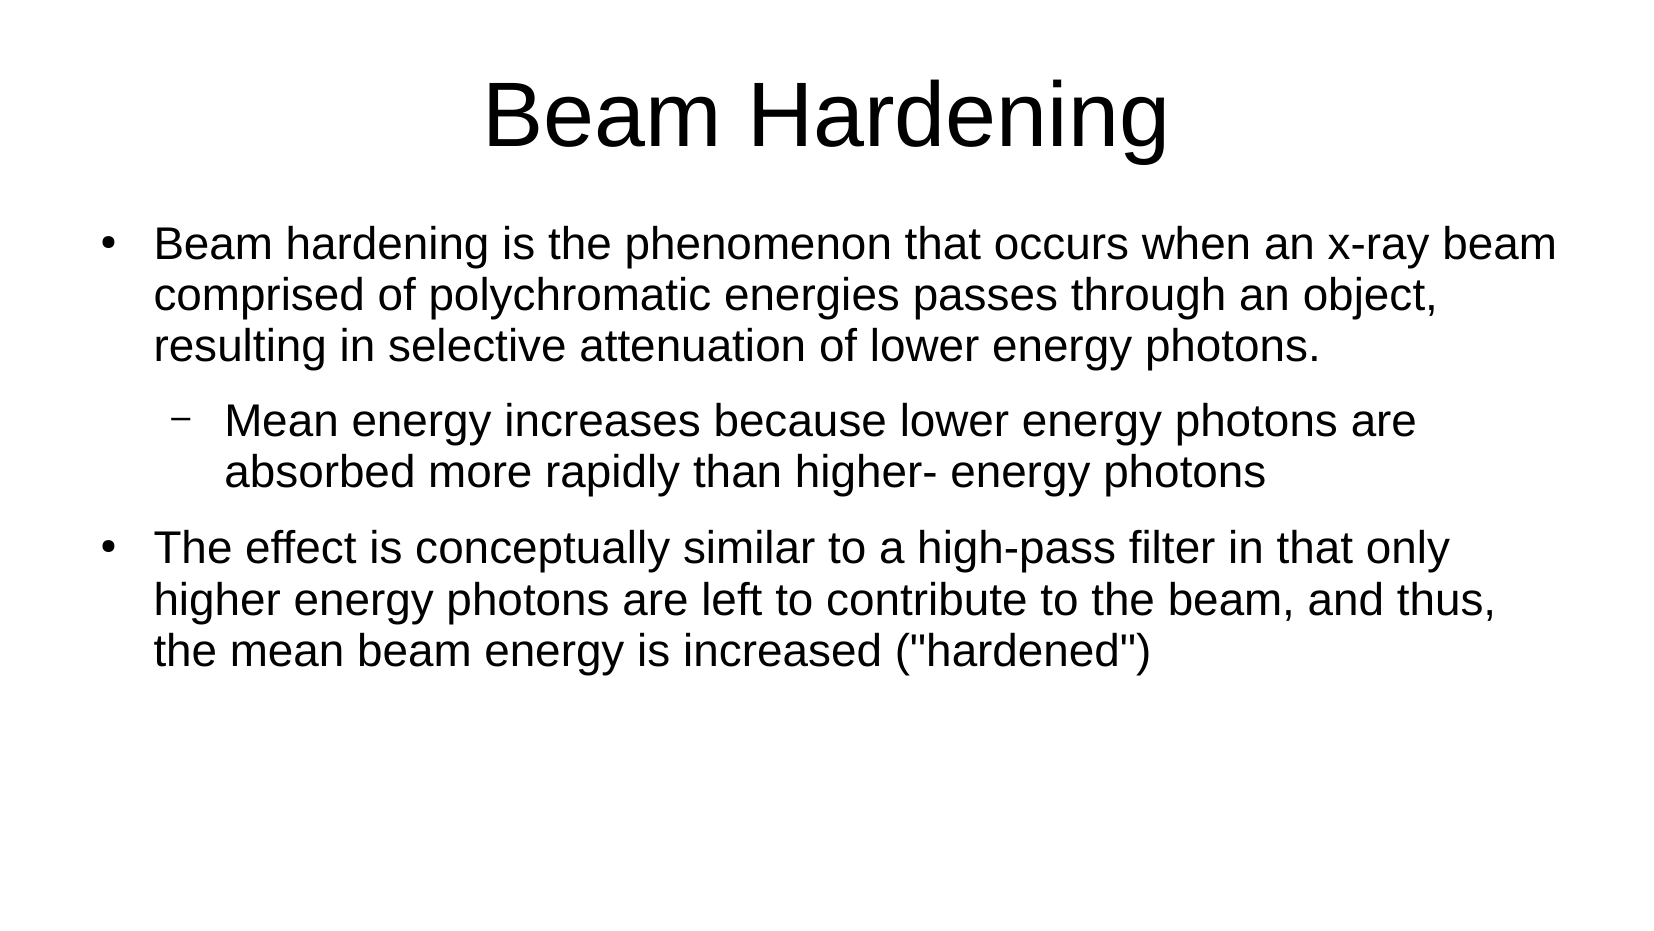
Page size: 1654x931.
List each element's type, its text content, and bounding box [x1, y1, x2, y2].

title Beam Hardening [82, 37, 1571, 193]
list Beam hardening is the phenomenon that occurs when an x-ray beam comprised of polychromatic energies passes through an object, resulting in selective attenuation of lower energy photons. Mean energy increases because lower energy photons are absorbed more rapidly than higher- energy photons The effect is conceptually similar to a high-pass filter in that only higher energy photons are left to contribute to the beam, and thus, the mean beam energy is increased ("hardened") [82, 217, 1571, 758]
